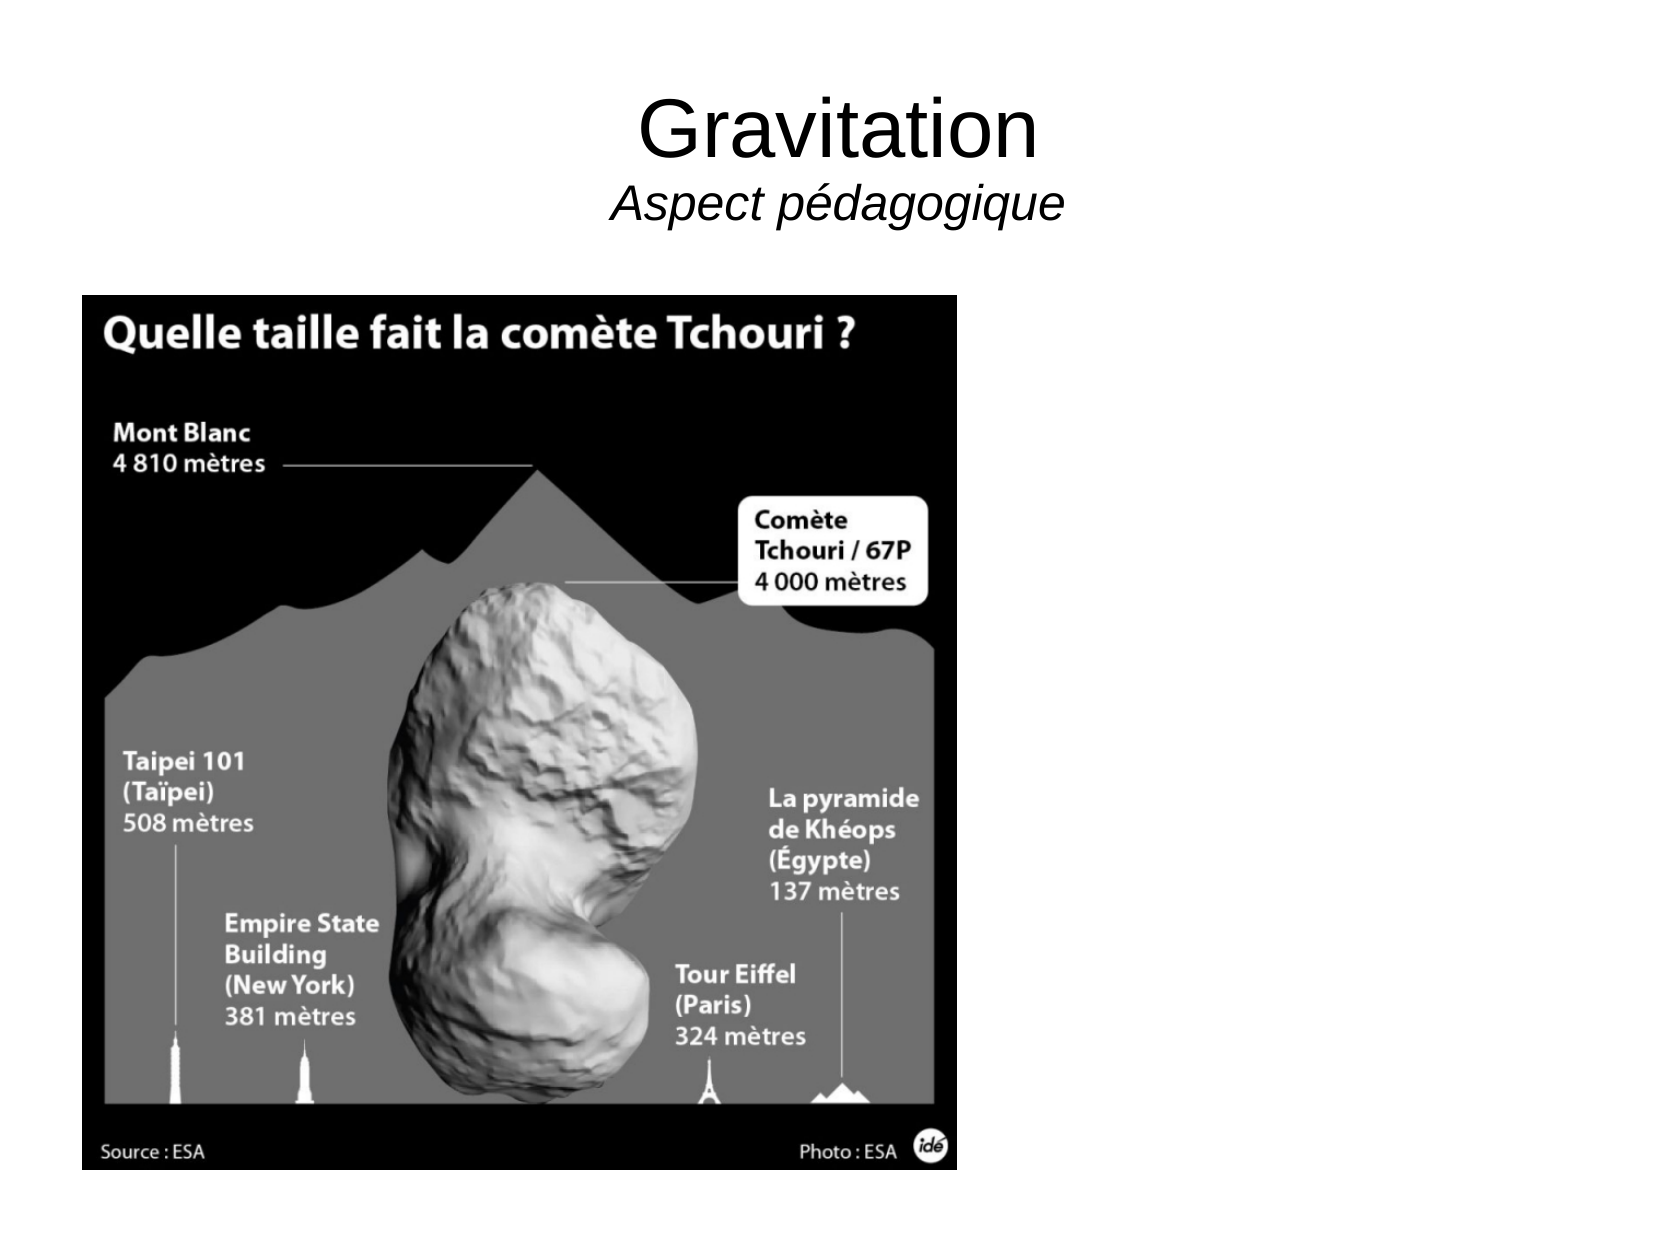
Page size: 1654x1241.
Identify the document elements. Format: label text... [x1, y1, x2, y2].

title Gravitation Aspect pédagogique [94, 52, 1583, 260]
picture [82, 295, 957, 1170]
